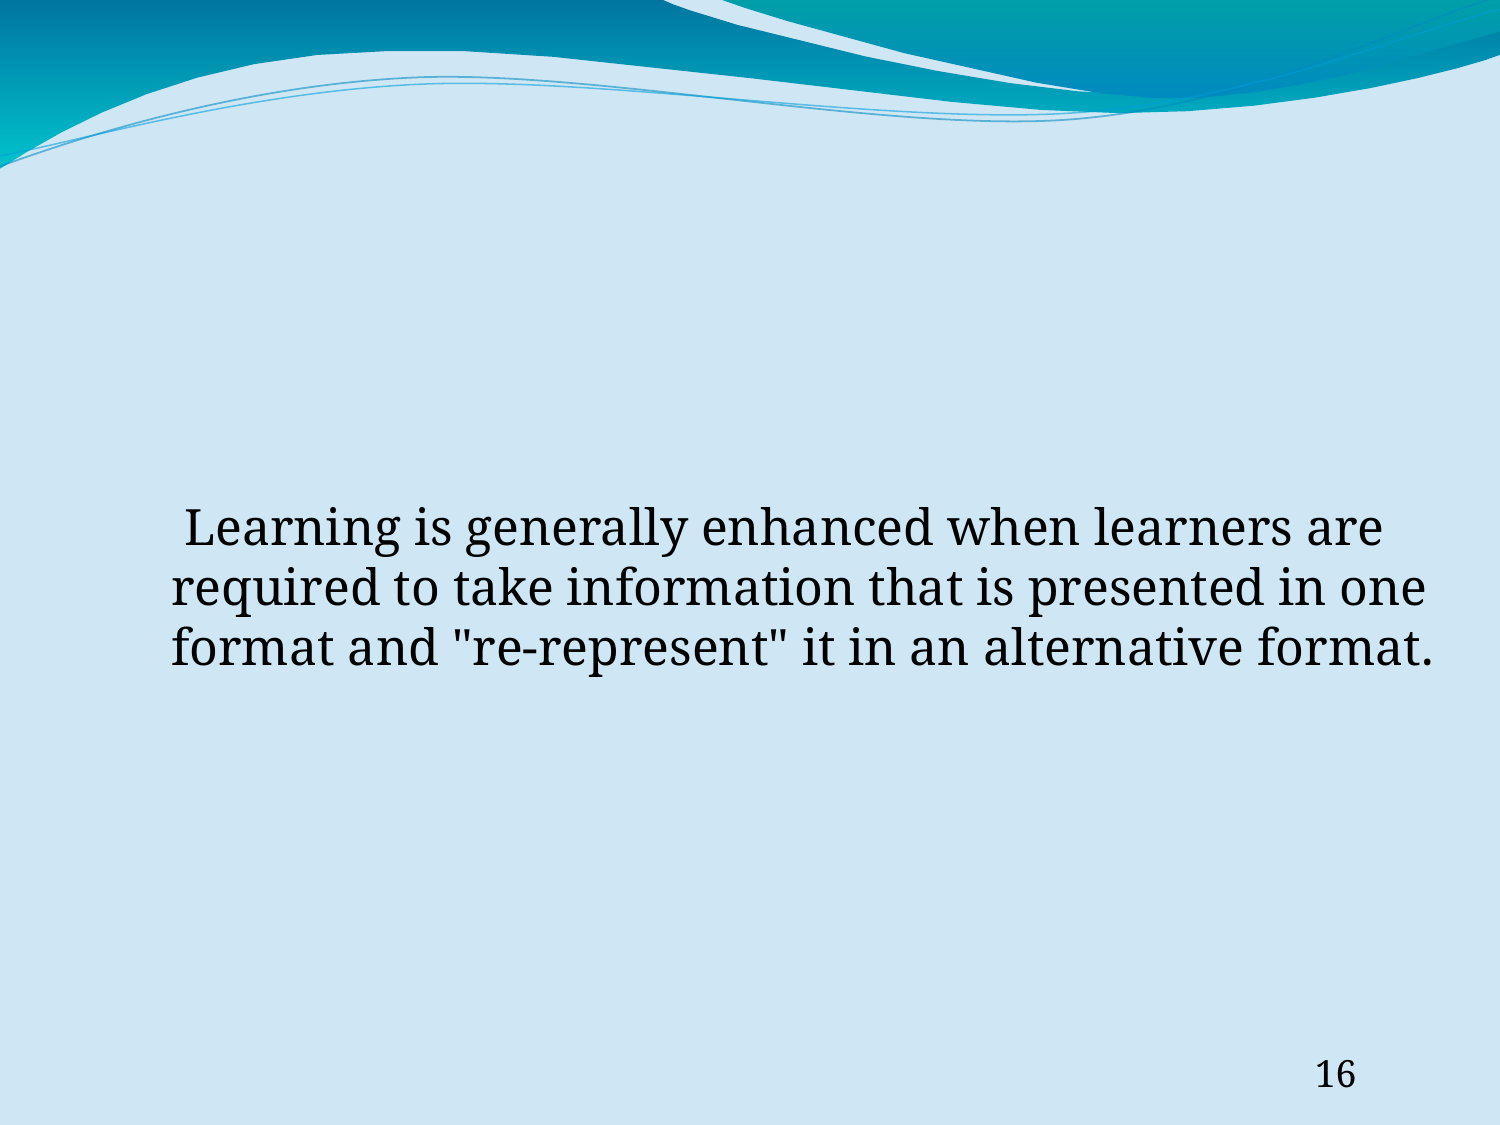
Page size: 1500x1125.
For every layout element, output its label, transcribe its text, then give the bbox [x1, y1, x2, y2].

slide_number <number> [1299, 1042, 1425, 1103]
list Learning is generally enhanced when learners are required to take information that is presented in one format and "re-represent" it in an alternative format. [89, 487, 1463, 1025]
